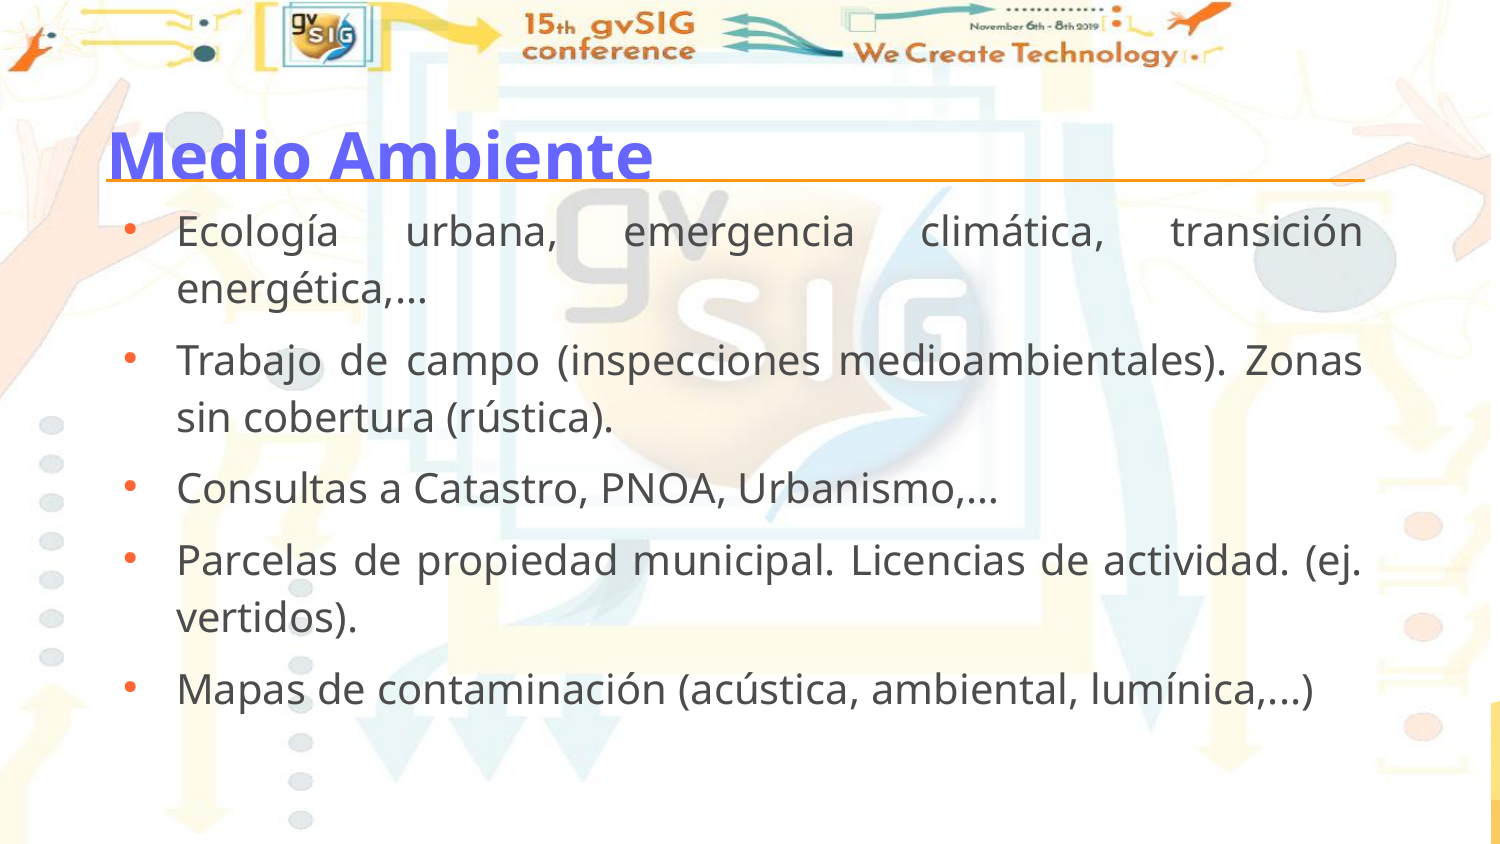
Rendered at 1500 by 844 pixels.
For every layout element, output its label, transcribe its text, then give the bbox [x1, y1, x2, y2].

picture [0, 0, 1500, 844]
list Ecología urbana, emergencia climática, transición energética,… Trabajo de campo (inspecciones medioambientales). Zonas sin cobertura (rústica). Consultas a Catastro, PNOA, Urbanismo,… Parcelas de propiedad municipal. Licencias de actividad. (ej. vertidos). Mapas de contaminación (acústica, ambiental, lumínica,...) [105, 129, 1365, 815]
title Medio Ambiente [106, 115, 1457, 193]
